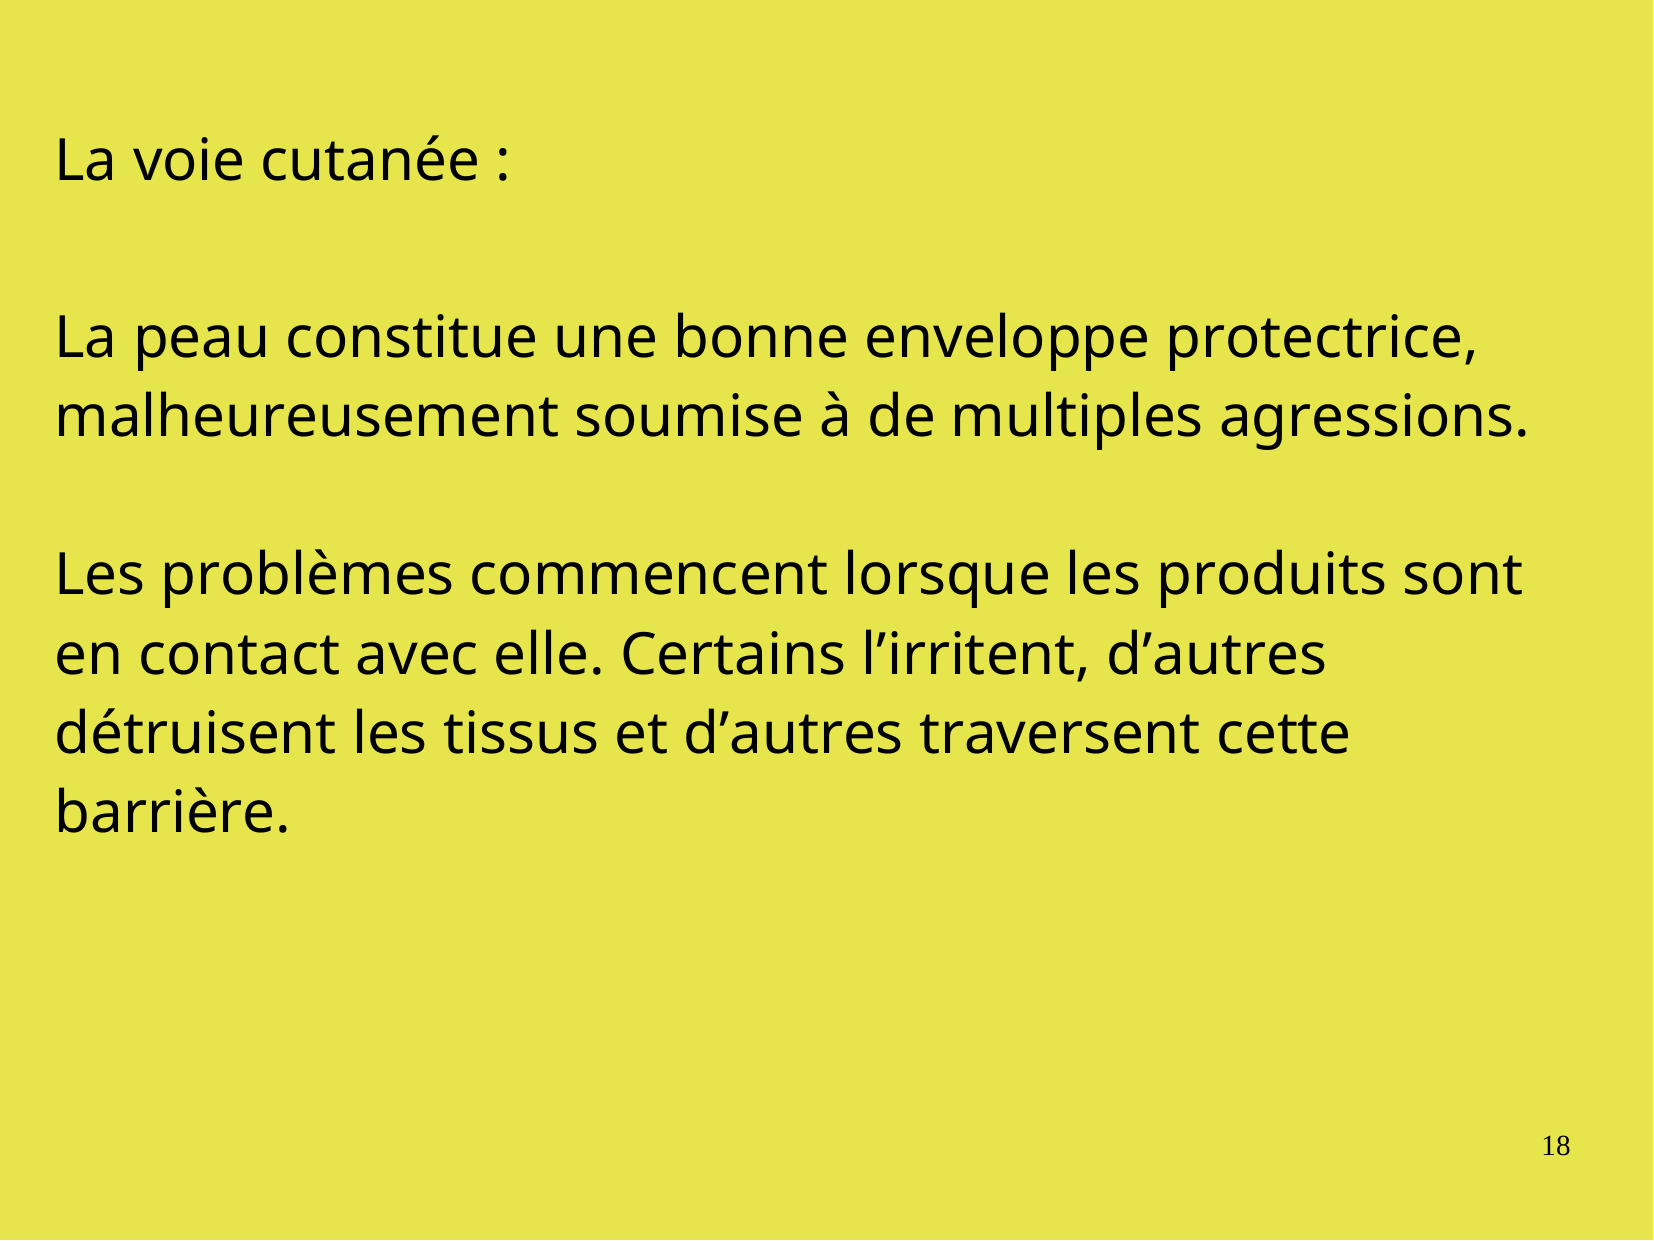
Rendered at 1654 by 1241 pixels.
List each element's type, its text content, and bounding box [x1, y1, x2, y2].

text_box La voie cutanée : La peau constitue une bonne enveloppe protectrice, malheureusement soumise à de multiples agressions. Les problèmes commencent lorsque les produits sont en contact avec elle. Certains l’irritent, d’autres détruisent les tissus et d’autres traversent cette barrière. [54, 118, 1559, 899]
